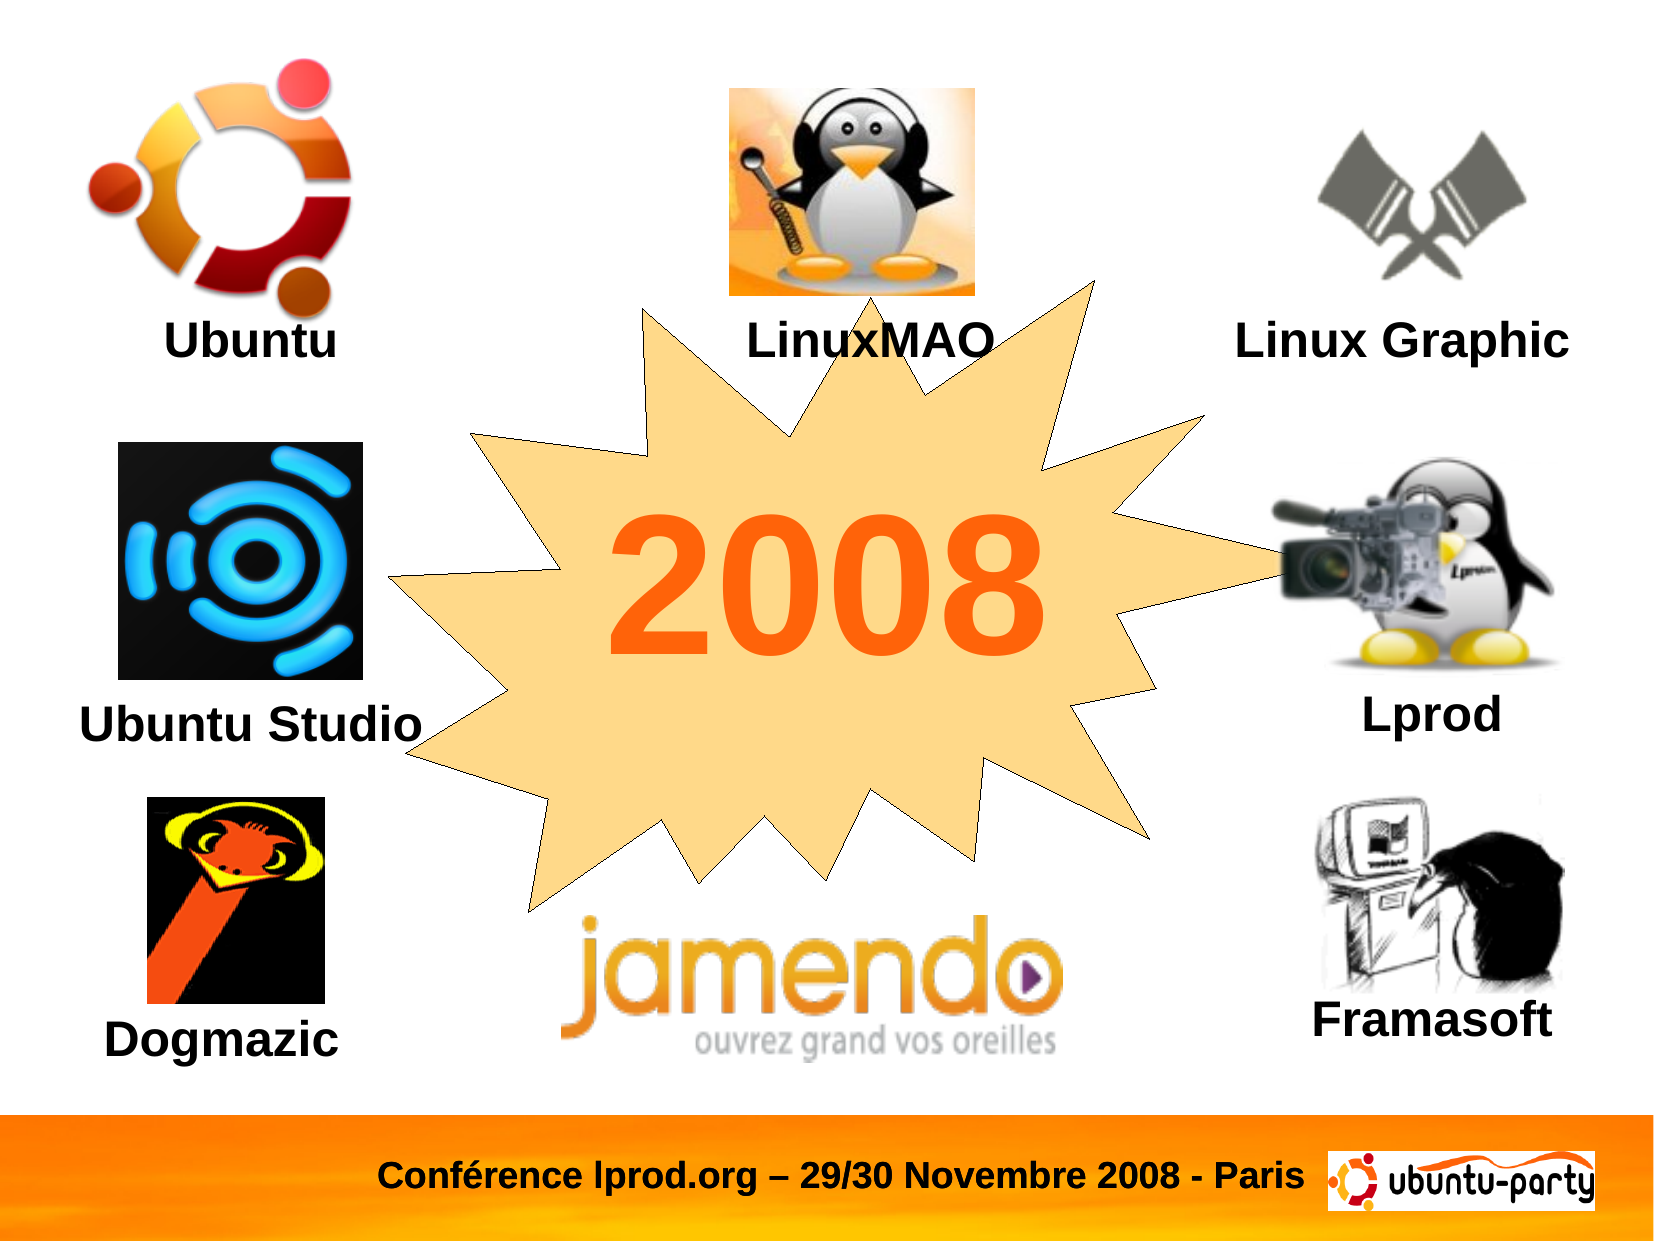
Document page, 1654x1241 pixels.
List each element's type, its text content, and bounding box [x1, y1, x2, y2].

text_box [1058, 415, 1205, 472]
picture [561, 915, 1063, 1063]
picture [85, 58, 355, 304]
picture [1305, 767, 1565, 983]
text_box Lprod [1240, 679, 1625, 759]
text_box Ubuntu [59, 304, 443, 384]
picture [1299, 88, 1536, 304]
picture [0, 1115, 1654, 1241]
text_box Dogmazic [29, 1003, 414, 1084]
text_box Framasoft [1240, 983, 1625, 1063]
text_box [443, 694, 1150, 913]
text_box [1152, 680, 1157, 690]
text_box 2008 [501, 465, 1152, 739]
text_box [1152, 521, 1269, 606]
text_box [388, 571, 501, 684]
text_box Linux Graphic [1210, 304, 1595, 384]
text_box [867, 297, 875, 304]
text_box LinuxMAO [679, 304, 1063, 384]
picture [147, 797, 325, 1003]
text_box Conférence lprod.org – 29/30 Novembre 2008 - Paris [295, 1147, 1388, 1211]
picture [1269, 451, 1565, 679]
text_box Ubuntu Studio [59, 688, 443, 768]
picture [118, 442, 363, 680]
picture [729, 88, 975, 296]
text_box [470, 280, 1095, 480]
